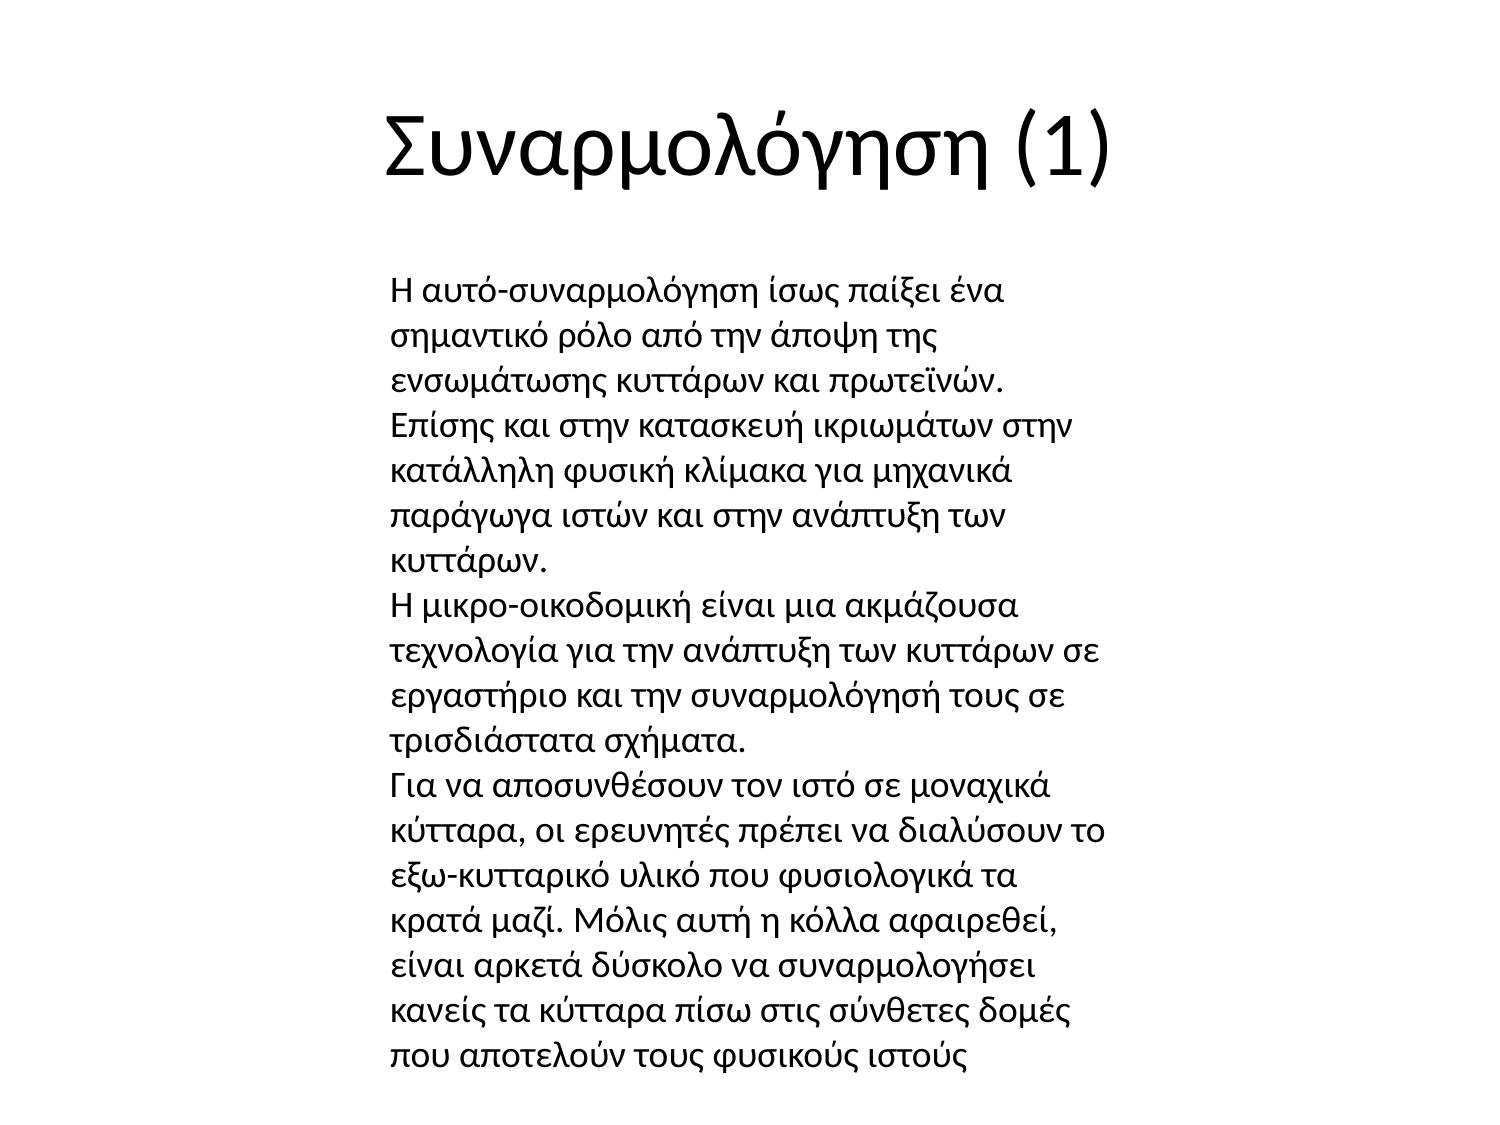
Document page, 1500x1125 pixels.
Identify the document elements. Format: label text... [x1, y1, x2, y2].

title Συναρμολόγηση (1) [75, 45, 1426, 233]
text_box Η αυτό-συναρμολόγηση ίσως παίξει ένα σημαντικό ρόλο από την άποψη της ενσωμάτωσης κυττάρων και πρωτεϊνών. Επίσης και στην κατασκευή ικριωμάτων στην κατάλληλη φυσική κλίμακα για μηχανικά παράγωγα ιστών και στην ανάπτυξη των κυττάρων. Η μικρο-οικοδομική είναι μια ακμάζουσα τεχνολογία για την ανάπτυξη των κυττάρων σε εργαστήριο και την συναρμολόγησή τους σε τρισδιάστατα σχήματα. Για να αποσυνθέσουν τον ιστό σε μοναχικά κύτταρα, οι ερευνητές πρέπει να διαλύσουν το εξω-κυτταρικό υλικό που φυσιολογικά τα κρατά μαζί. Μόλις αυτή η κόλλα αφαιρεθεί, είναι αρκετά δύσκολο να συναρμολογήσει κανείς τα κύτταρα πίσω στις σύνθετες δομές που αποτελούν τους φυσικούς ιστούς [375, 78, 1125, 1083]
